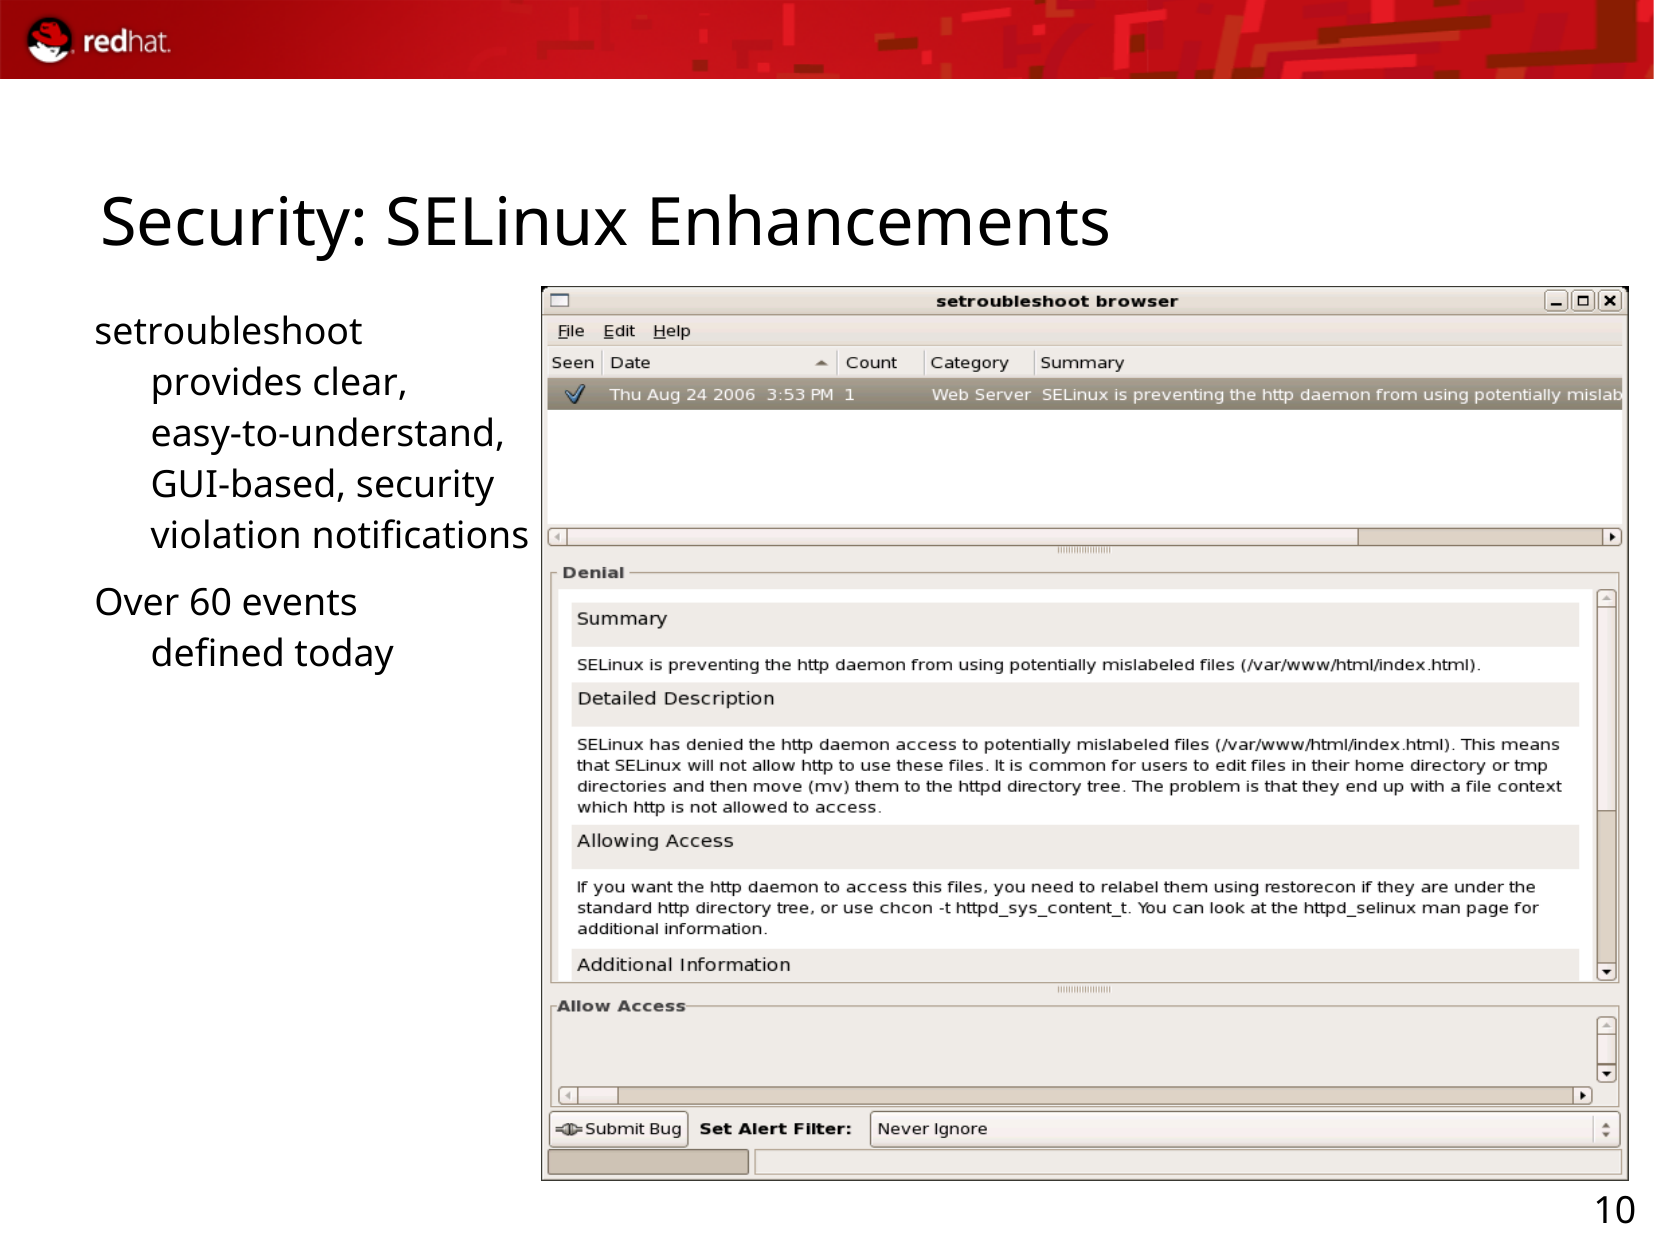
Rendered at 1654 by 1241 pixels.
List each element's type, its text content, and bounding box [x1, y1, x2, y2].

list setroubleshoot provides clear, easy-to-understand, GUI-based, security violation notifications Over 60 events defined today [94, 304, 541, 1174]
picture [0, 0, 1654, 79]
title Security: SELinux Enhancements [100, 164, 1506, 275]
picture [541, 286, 1629, 1181]
